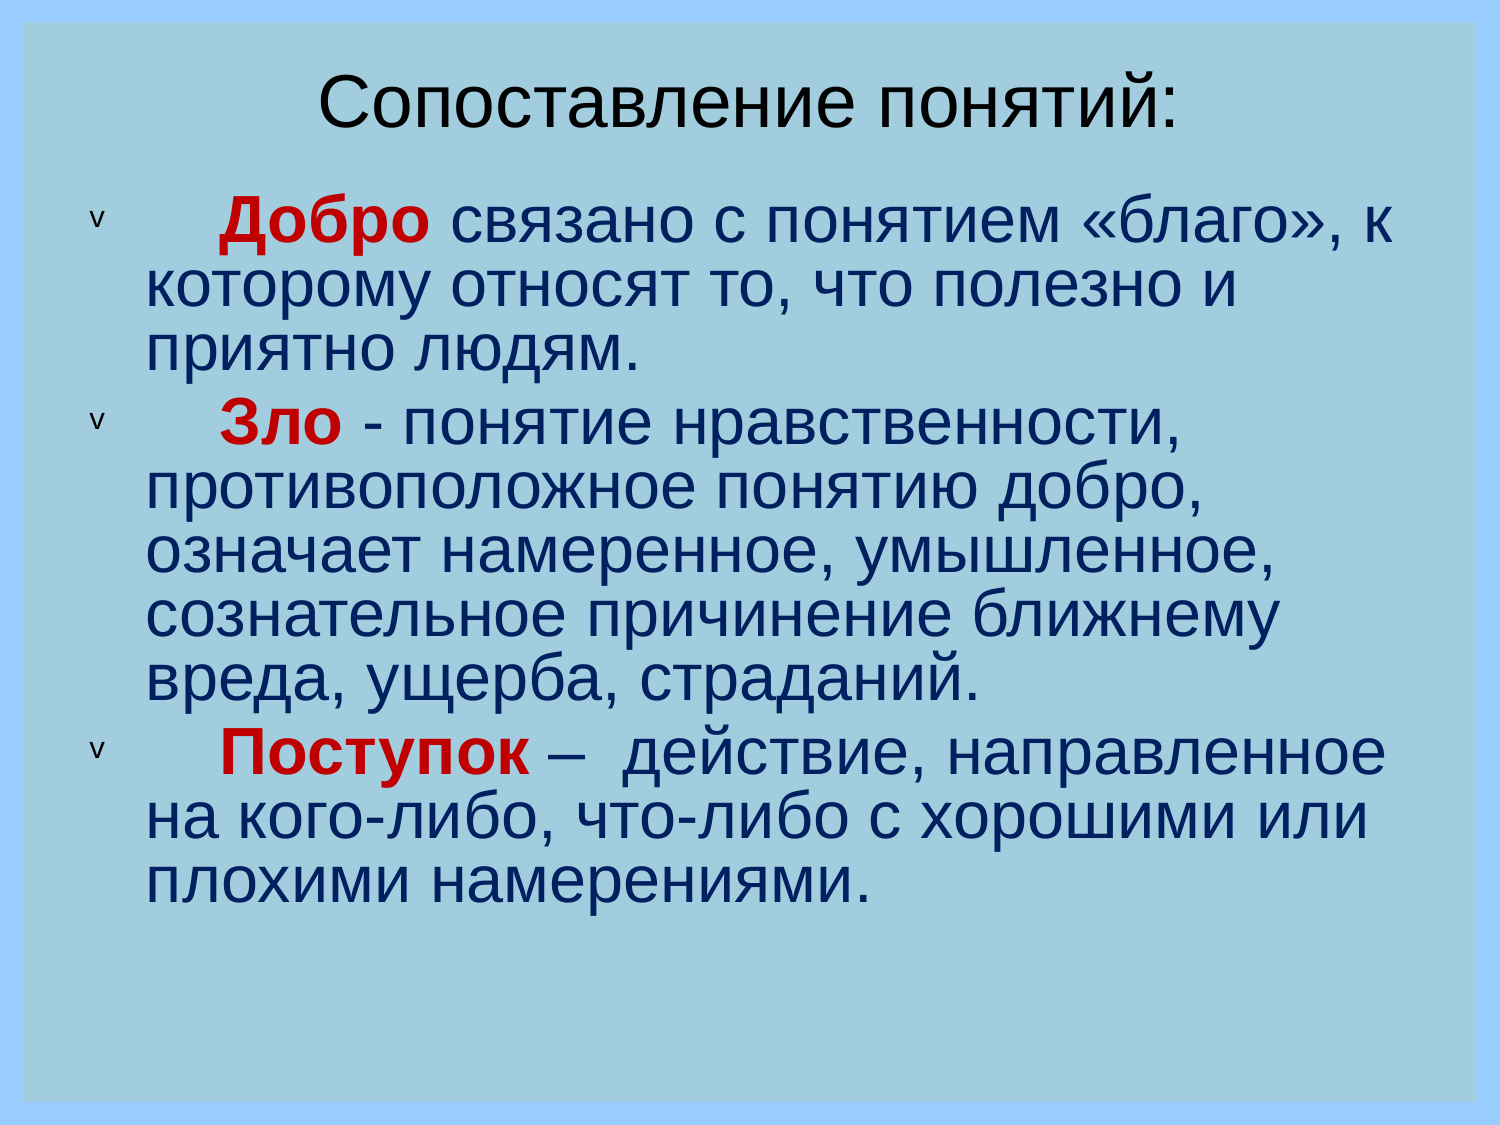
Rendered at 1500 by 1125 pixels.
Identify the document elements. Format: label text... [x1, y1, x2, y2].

title Сопоставление понятий: [74, 45, 1425, 161]
list Добро связано с понятием «благо», к которому относят то, что полезно и приятно людям. Зло - понятие нравственности, противоположное понятию добро, означает намеренное, умышленное, сознательное причинение ближнему вреда, ущерба, страданий. Поступок – действие, направленное на кого-либо, что-либо с хорошими или плохими намерениями. [74, 184, 1425, 1005]
